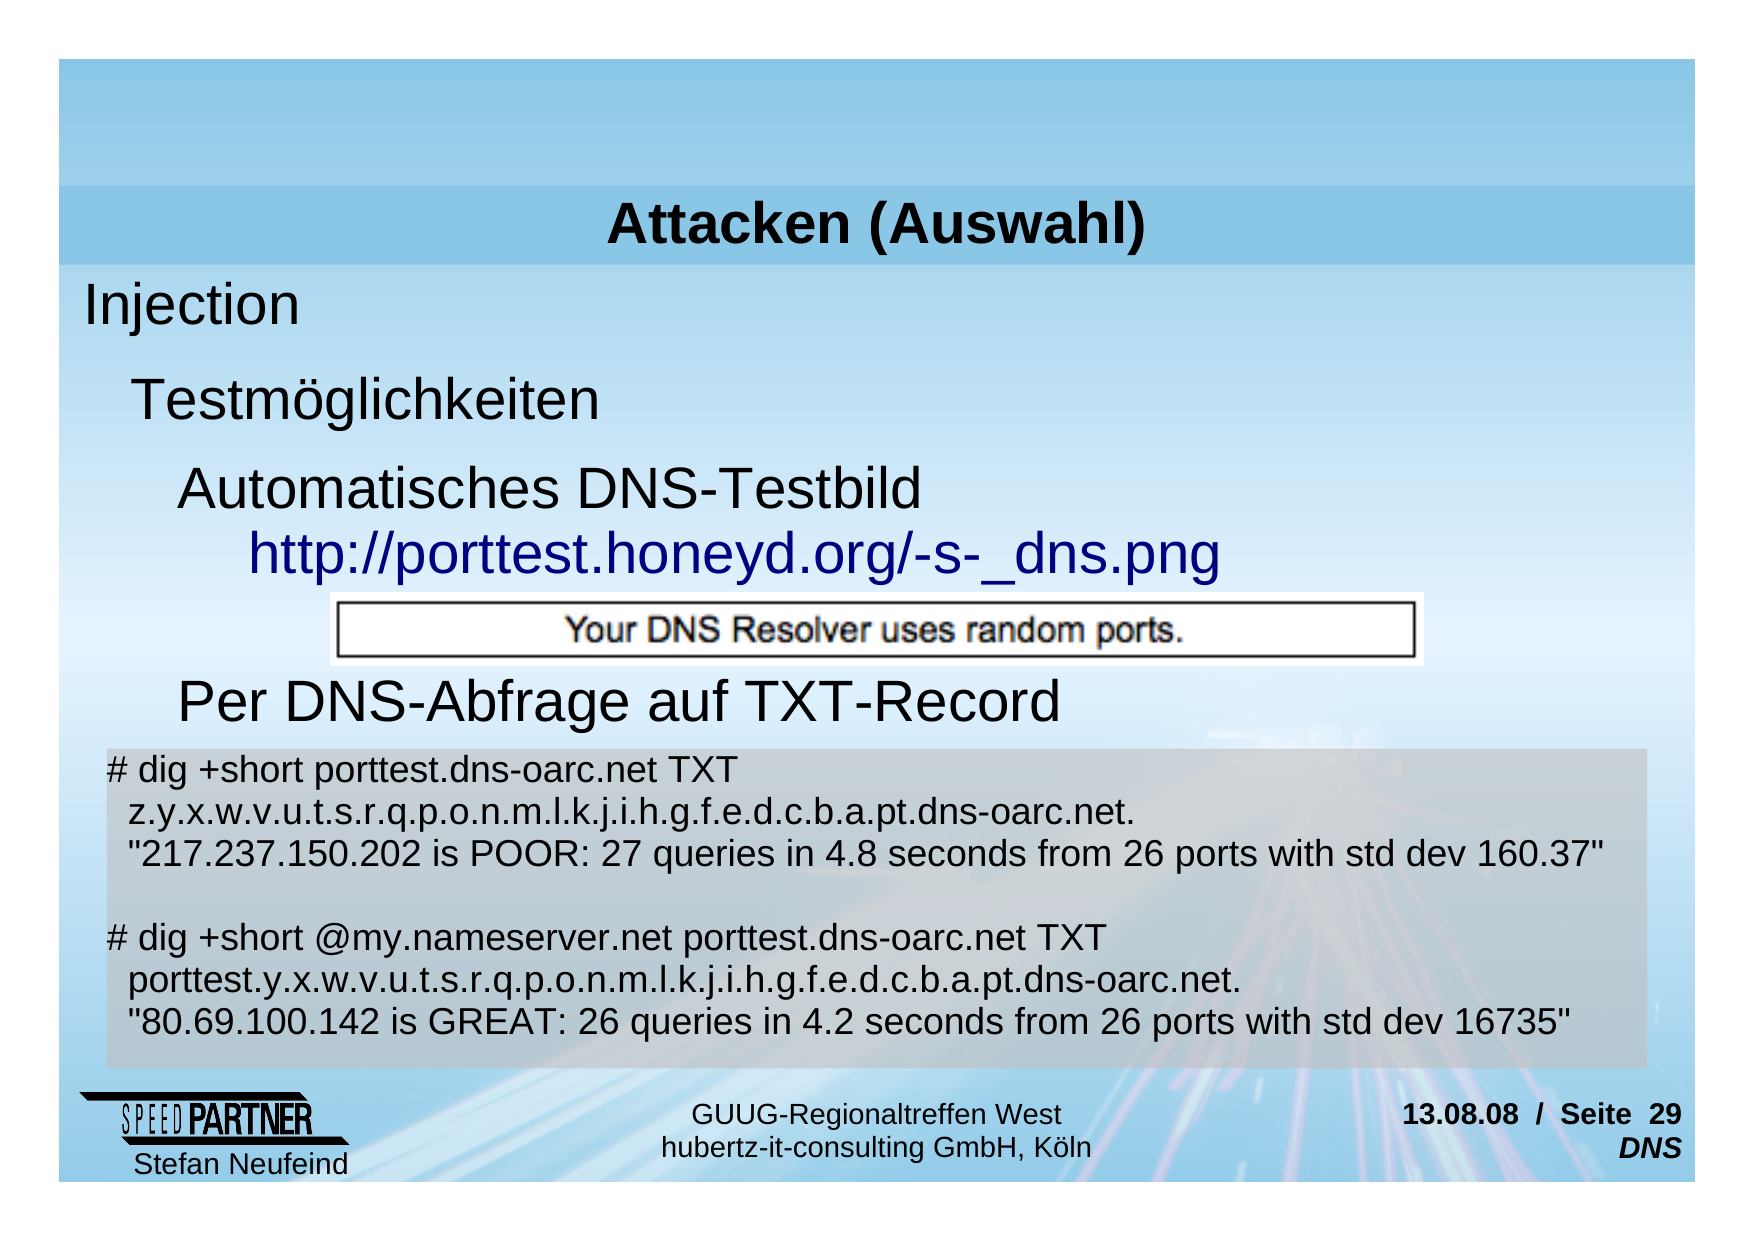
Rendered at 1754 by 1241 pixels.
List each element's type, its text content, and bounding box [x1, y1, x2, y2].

title Attacken (Auswahl) [59, 191, 1695, 257]
list Injection Testmöglichkeiten Automatisches DNS-Testbild http://porttest.honeyd.org/-s-_dns.png Per DNS-Abfrage auf TXT-Record [71, 272, 1695, 1055]
text_box # dig +short porttest.dns-oarc.net TXT z.y.x.w.v.u.t.s.r.q.p.o.n.m.l.k.j.i.h.g.f.e.d.c.b.a.pt.dns-oarc.net. "217.237.150.202 is POOR: 27 queries in 4.8 seconds from 26 ports with std dev 160.37" # dig +short @my.nameserver.net porttest.dns-oarc.net TXT porttest.y.x.w.v.u.t.s.r.q.p.o.n.m.l.k.j.i.h.g.f.e.d.c.b.a.pt.dns-oarc.net. "80.69.100.142 is GREAT: 26 queries in 4.2 seconds from 26 ports with std dev 16735" [106, 748, 1648, 1069]
picture [330, 592, 1424, 666]
picture [59, 59, 1695, 185]
picture [59, 265, 1695, 1182]
